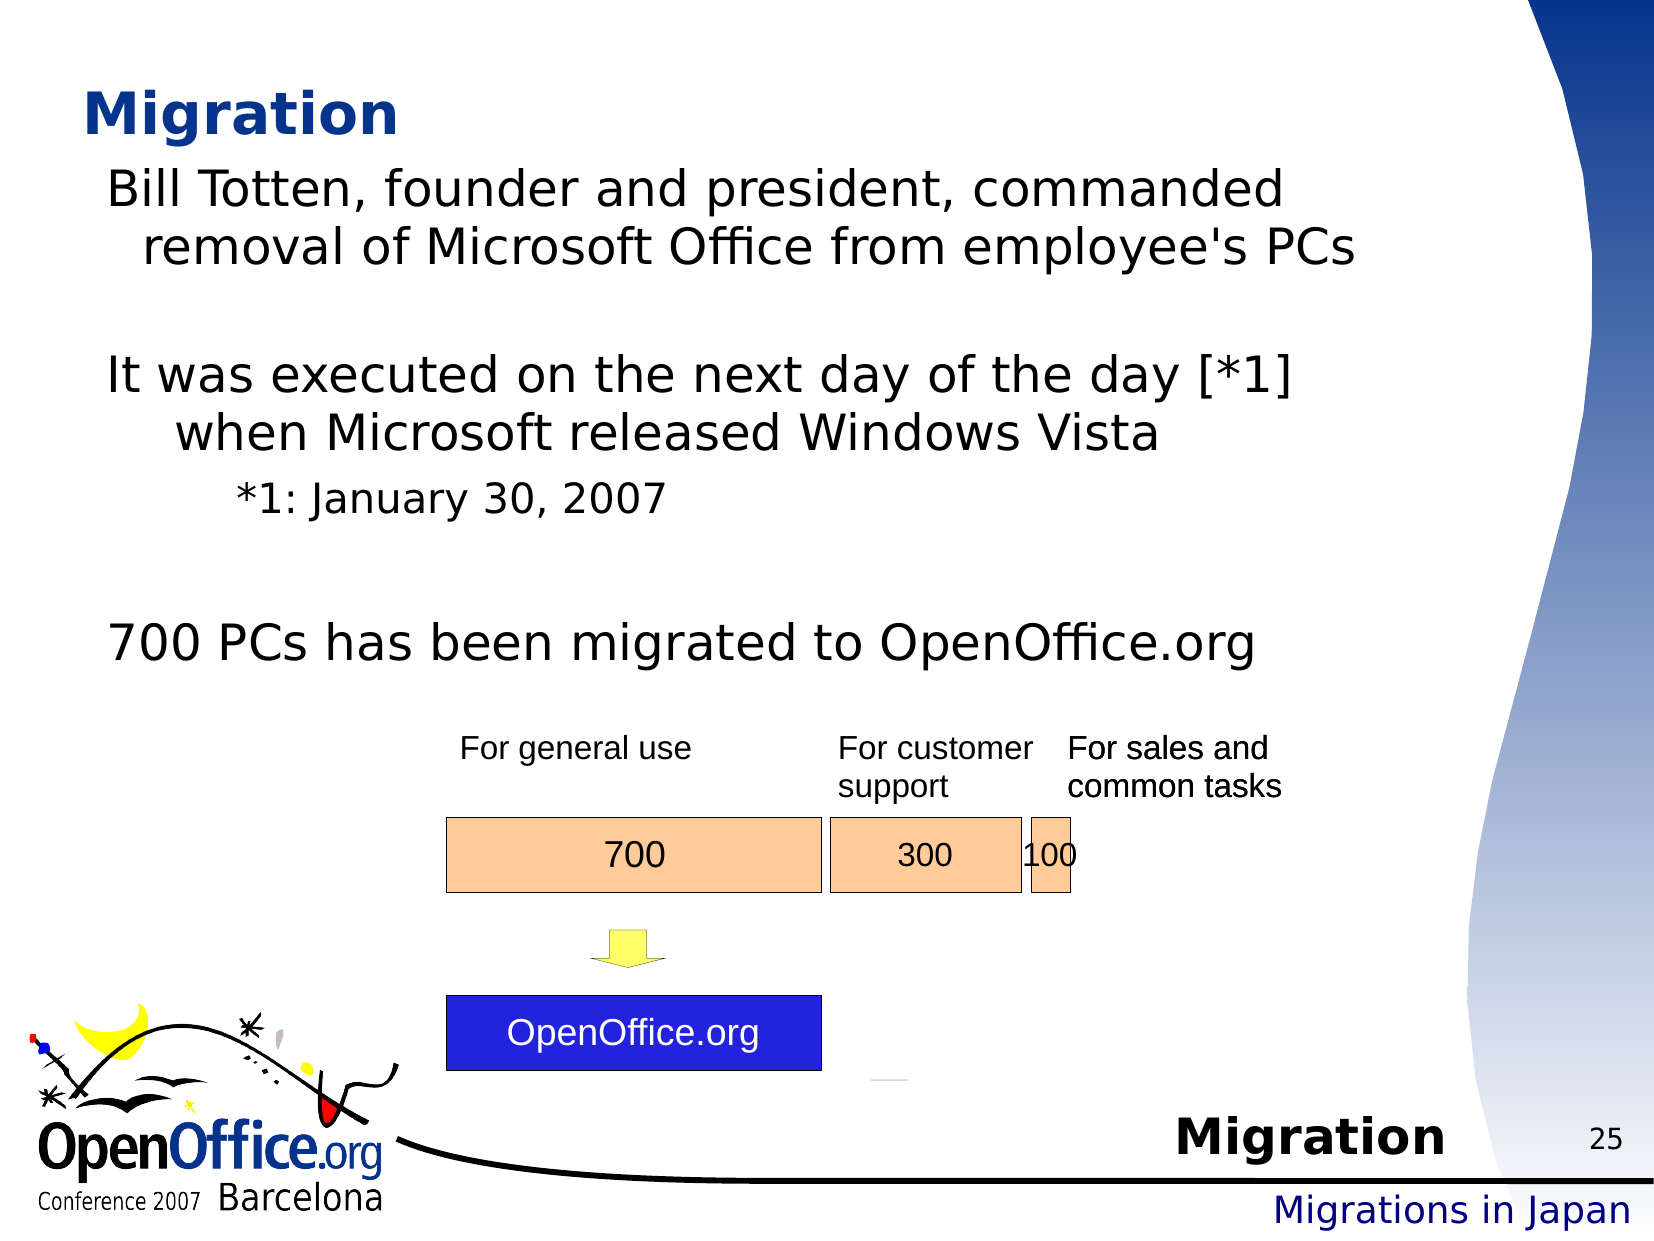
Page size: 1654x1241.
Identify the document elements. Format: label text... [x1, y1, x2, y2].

title Migration [531, 1125, 1447, 1174]
picture [29, 1003, 399, 1211]
list Migration Bill Totten, founder and president, commanded removal of Microsoft Office from employee's PCs It was executed on the next day of the day [*1] when Microsoft released Windows Vista *1: January 30, 2007 700 PCs has been migrated to OpenOffice.org [82, 80, 1442, 952]
chart [308, 614, 1450, 1125]
